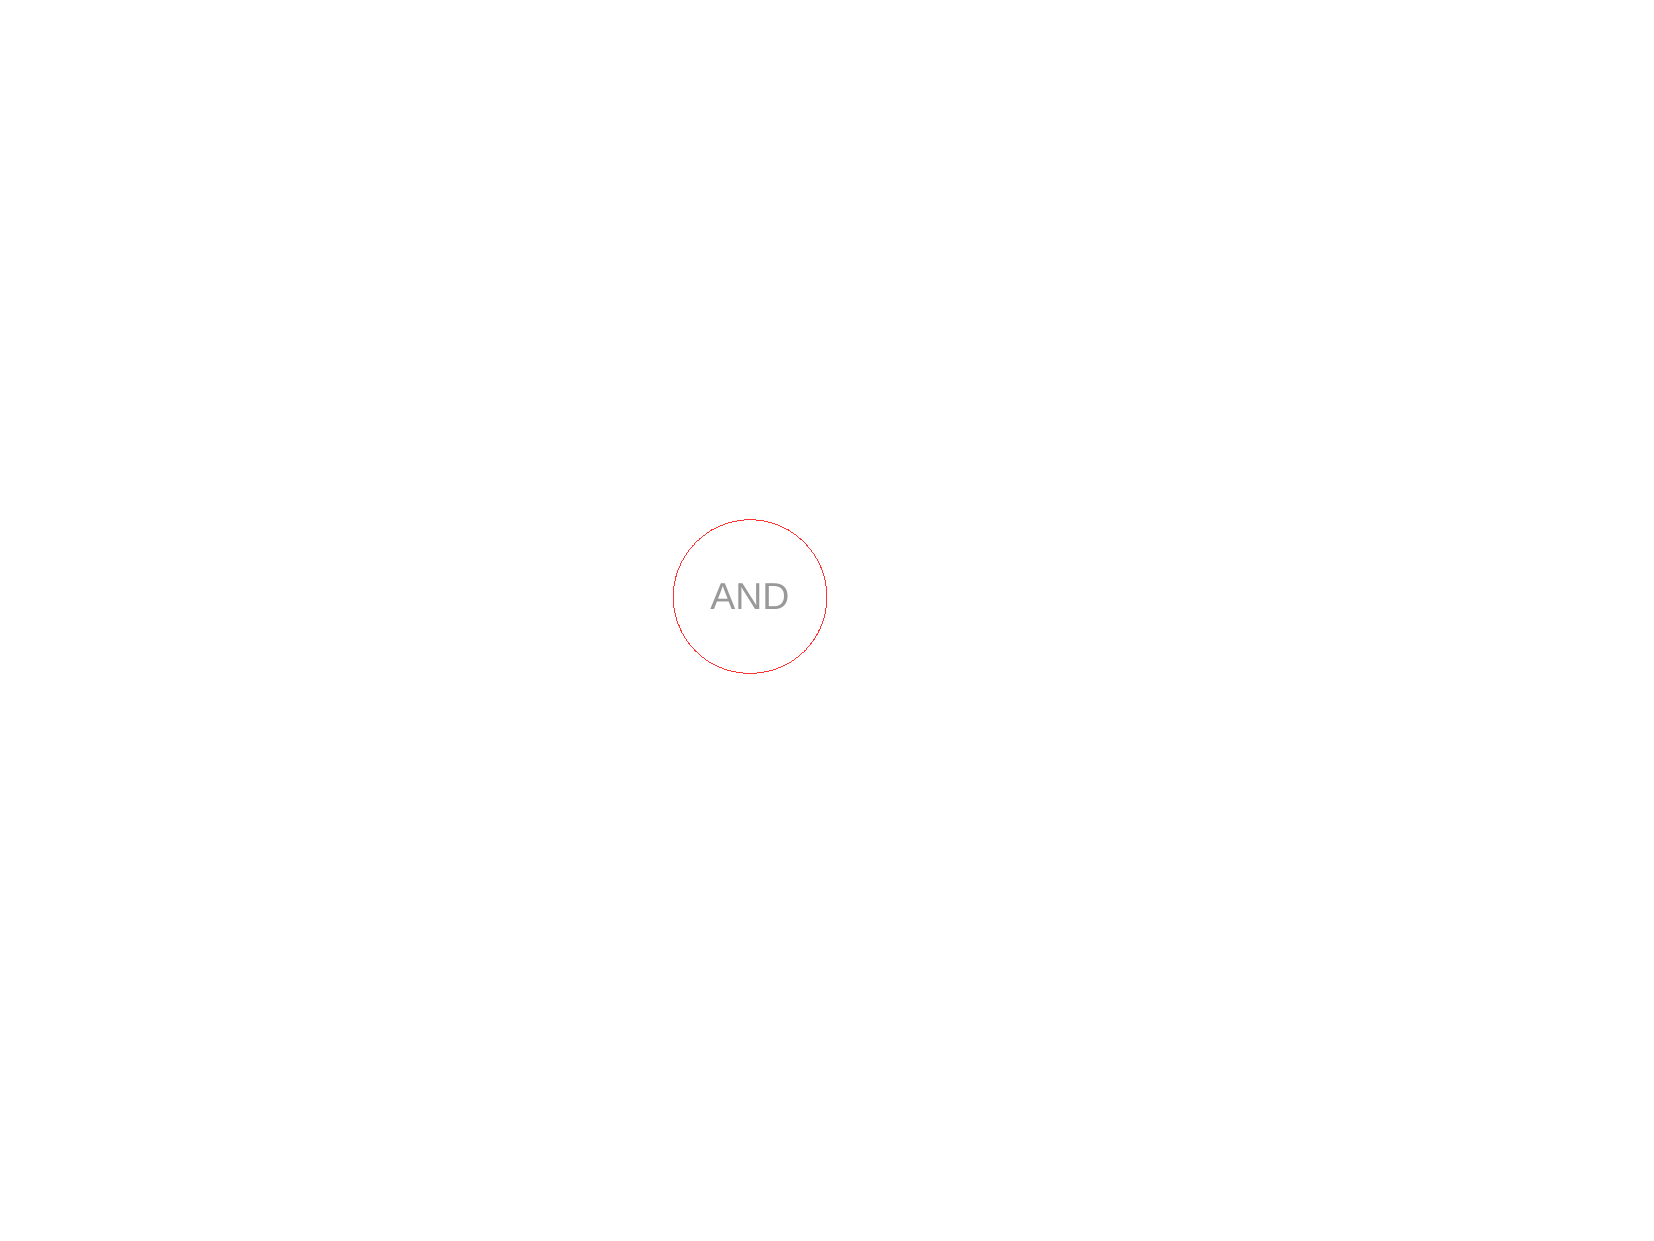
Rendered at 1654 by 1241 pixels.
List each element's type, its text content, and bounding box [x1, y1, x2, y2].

text_box AND [673, 519, 827, 674]
